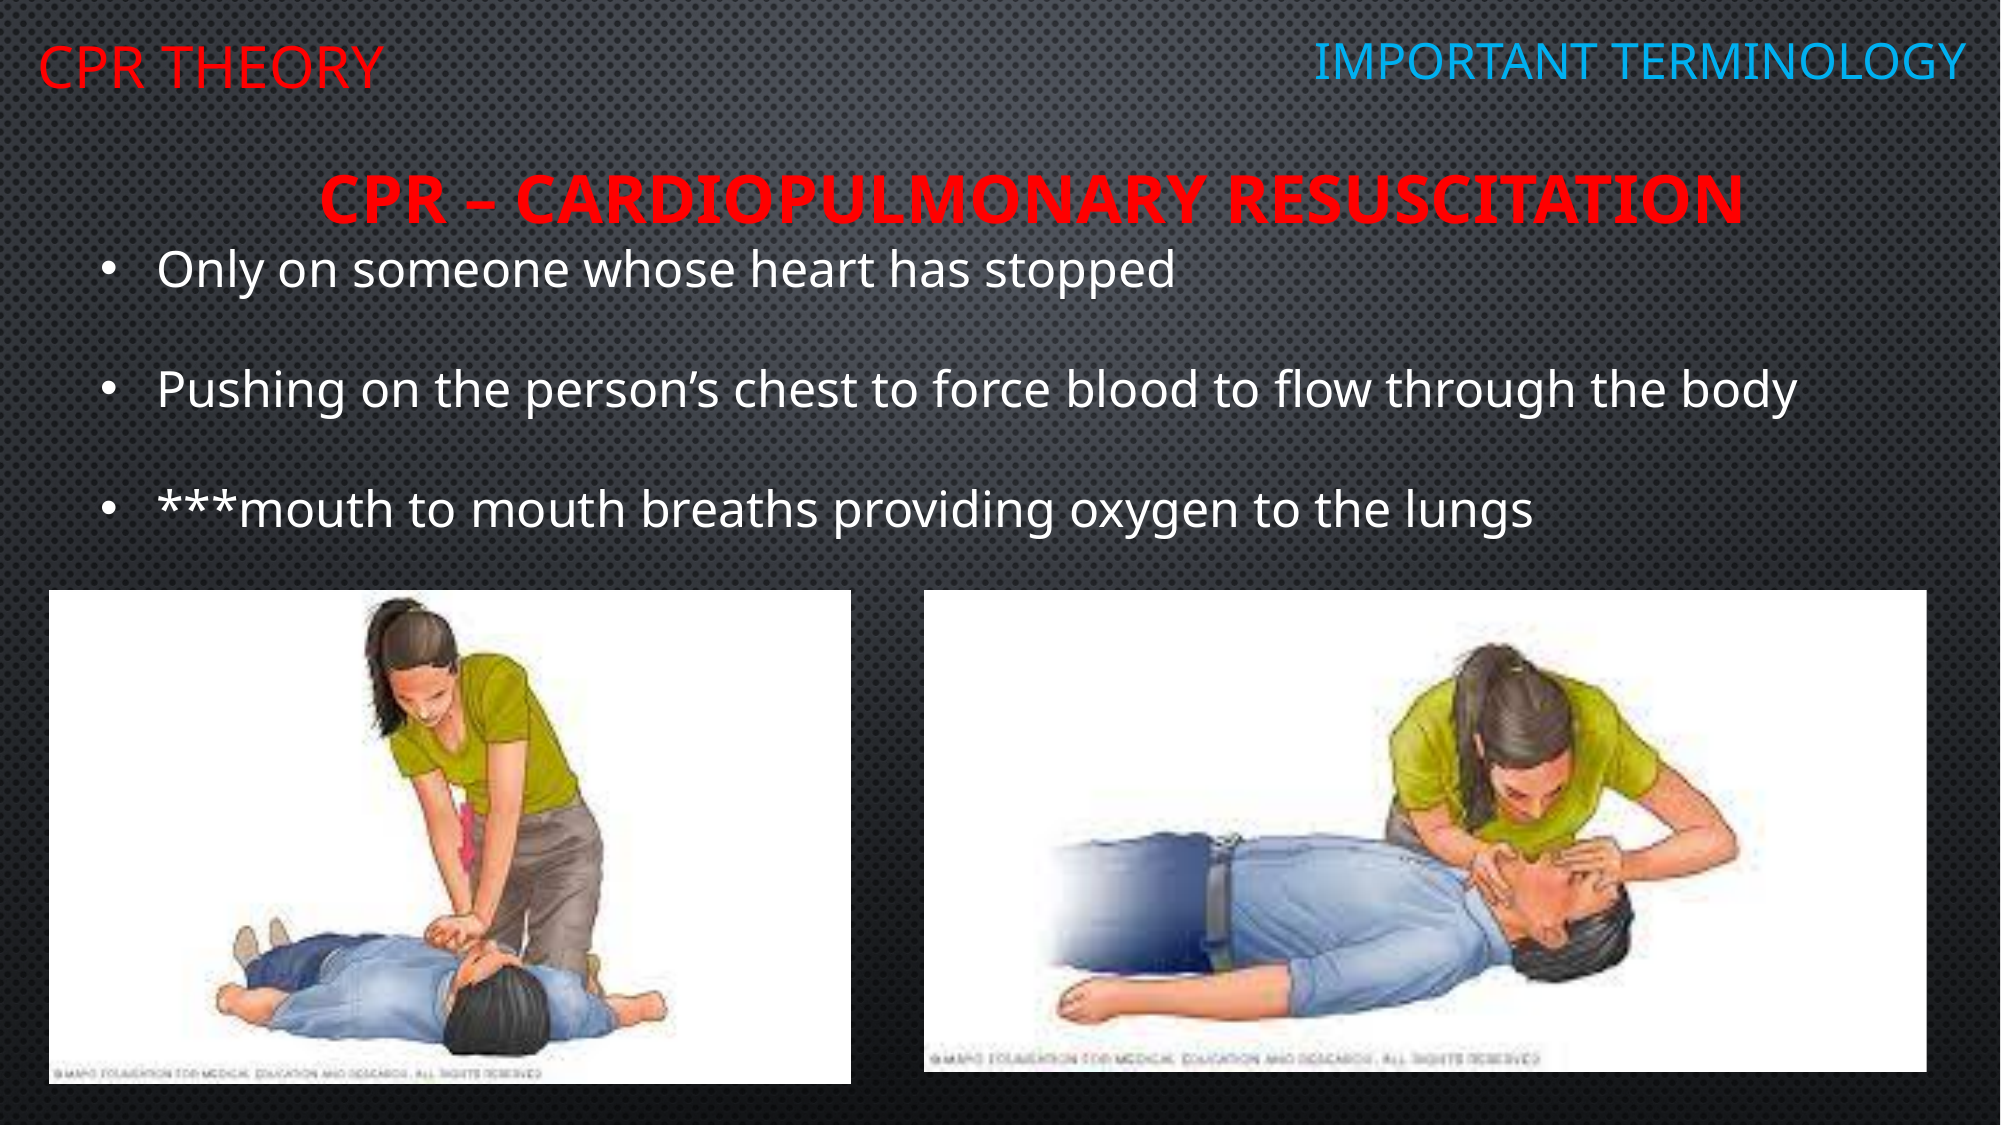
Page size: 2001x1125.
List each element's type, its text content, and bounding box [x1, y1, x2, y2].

text_box IMPORTANT TERMINOLOGY [1275, 21, 1982, 97]
text_box CPR – CARDIOPULMONARY RESUSCITATION Only on someone whose heart has stopped Pushing on the person’s chest to force blood to flow through the body ***mouth to mouth breaths providing oxygen to the lungs [85, 149, 1982, 545]
picture [0, 0, 2001, 1125]
text_box CPR Theory [22, 23, 422, 108]
